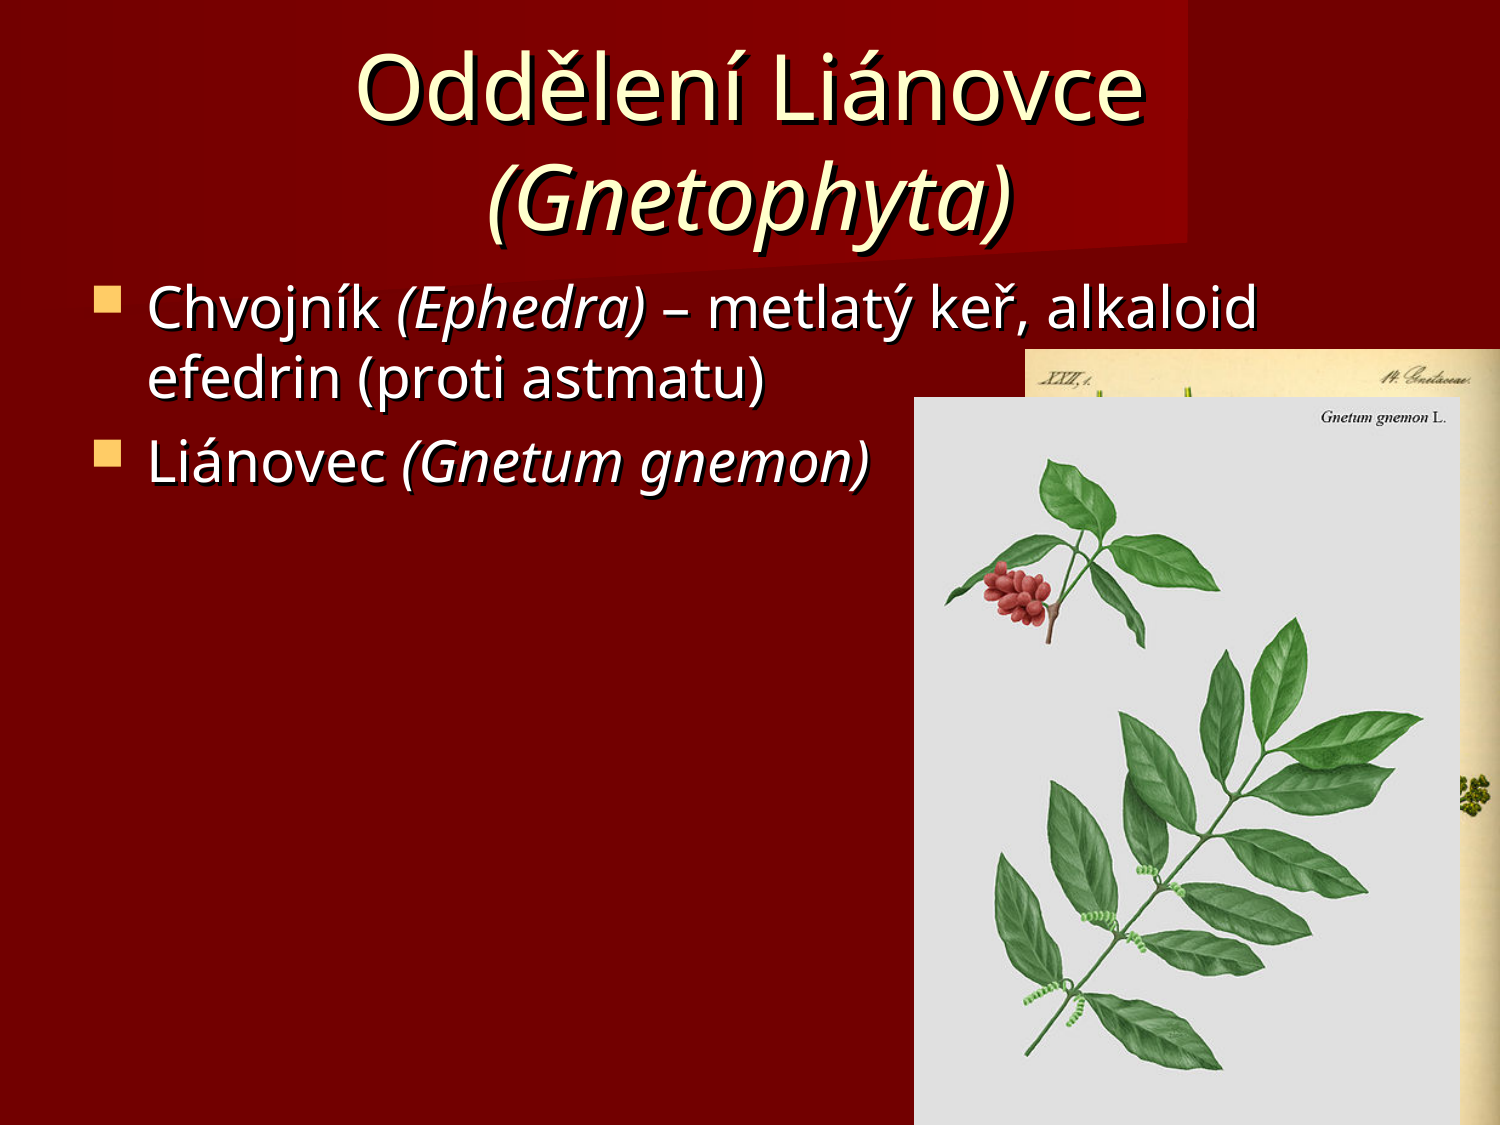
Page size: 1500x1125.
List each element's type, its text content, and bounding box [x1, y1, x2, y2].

picture [914, 349, 1500, 1125]
list Chvojník (Ephedra) – metlatý keř, alkaloid efedrin (proti astmatu) Liánovec (Gnetum gnemon) [75, 262, 1426, 1001]
title Oddělení Liánovce (Gnetophyta) [75, 45, 1426, 233]
